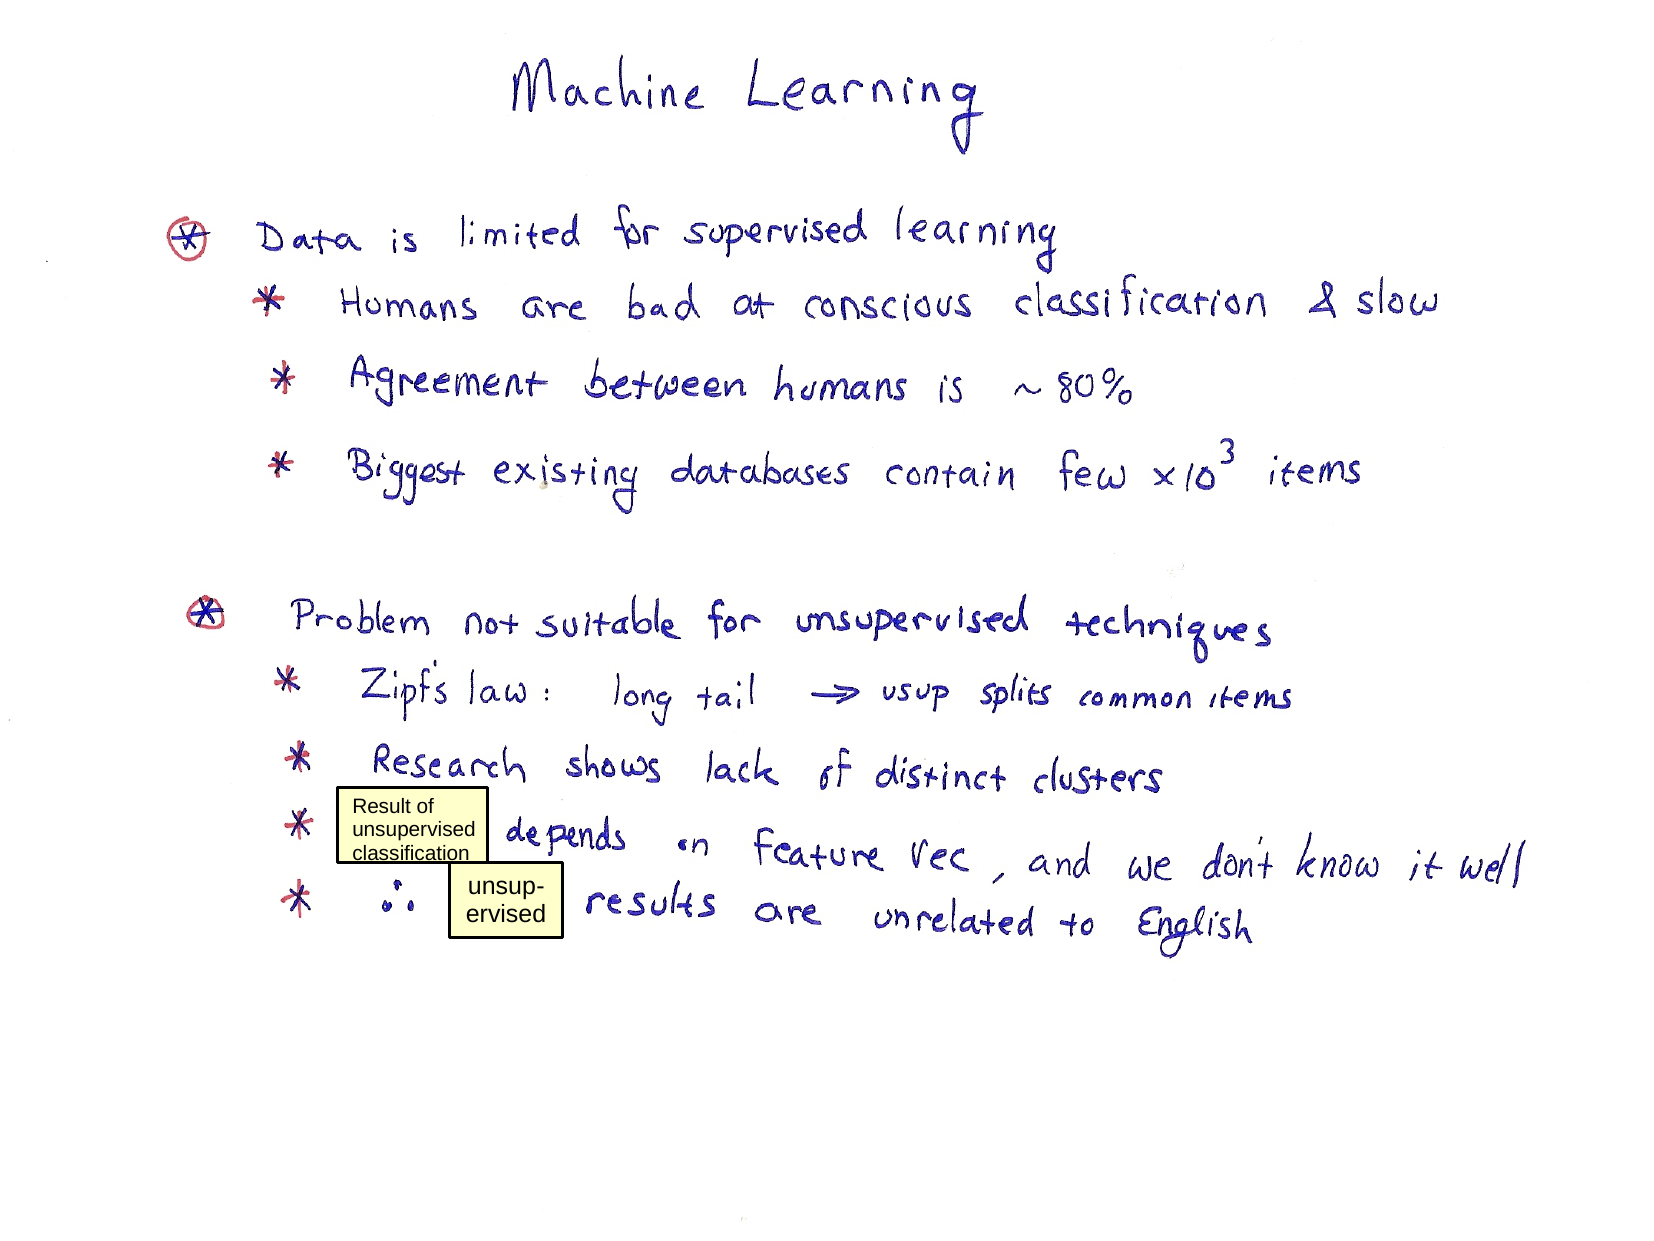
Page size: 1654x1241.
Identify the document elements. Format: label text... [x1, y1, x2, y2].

text_box Result of unsupervised classification [337, 787, 488, 873]
text_box unsup- ervised [449, 862, 563, 938]
picture [6, 27, 1654, 1241]
